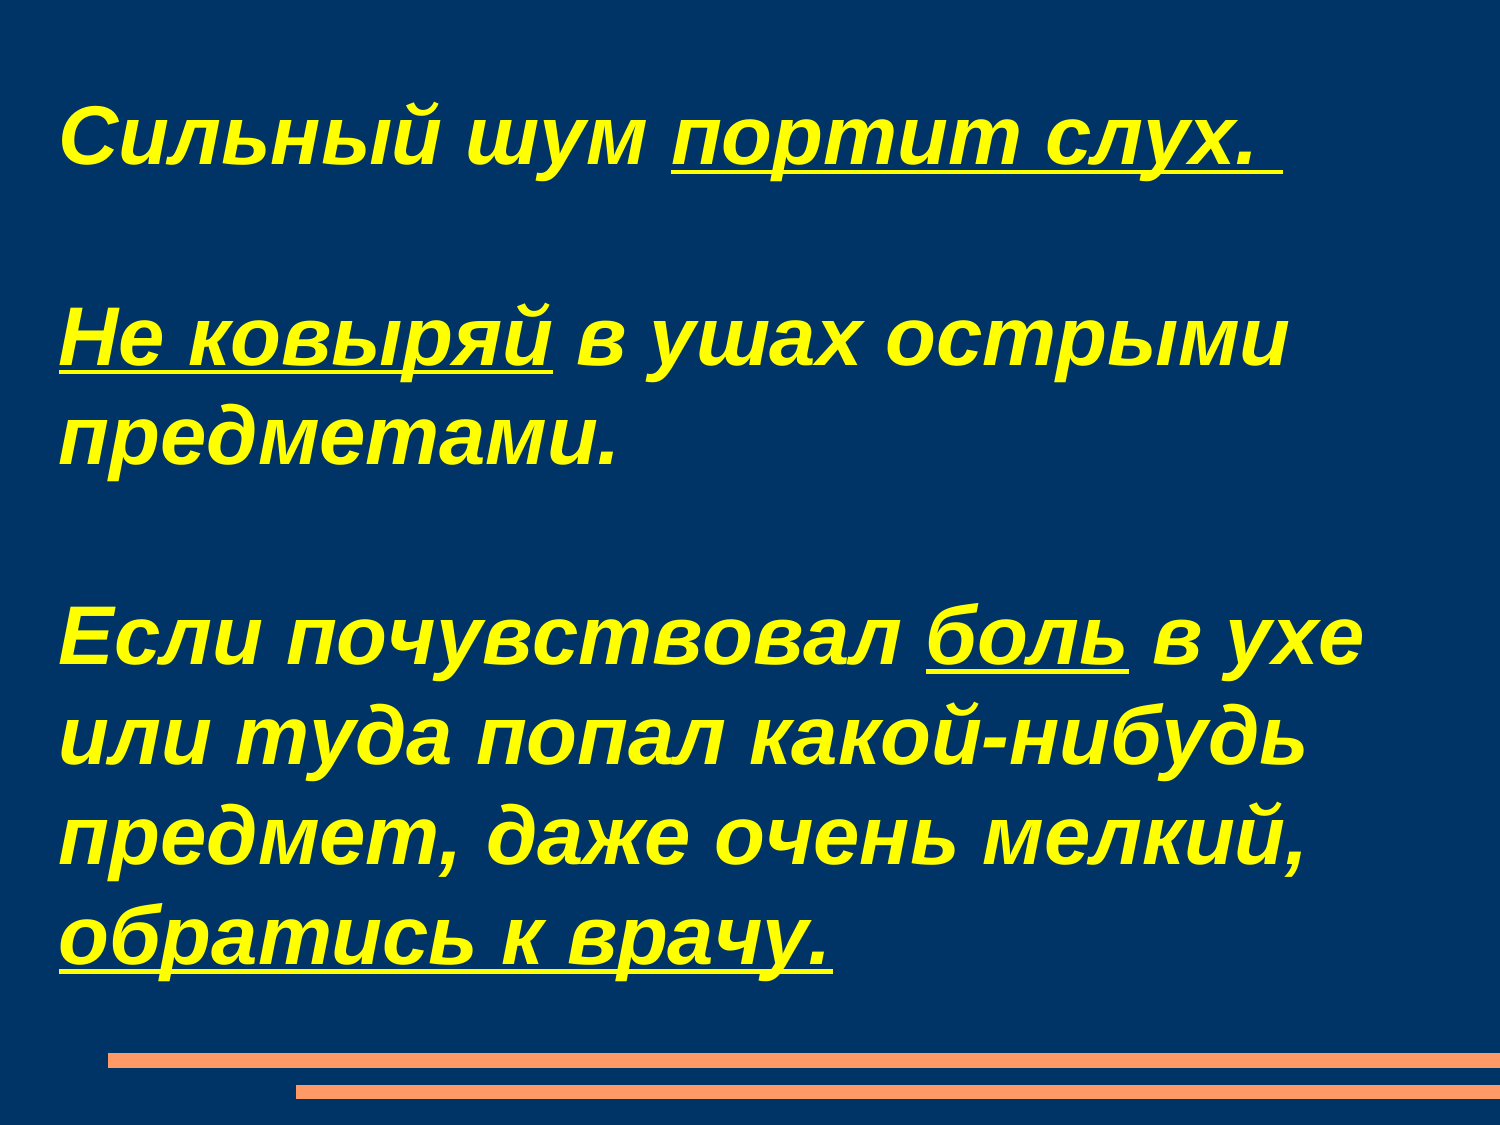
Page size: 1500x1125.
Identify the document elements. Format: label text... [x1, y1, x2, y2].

title Сильный шум портит слух. Не ковыряй в ушах острыми предметами. Если почувствовал боль в ухе или туда попал какой-нибудь предмет, даже очень мелкий, обратись к врачу. [59, 29, 1447, 1034]
